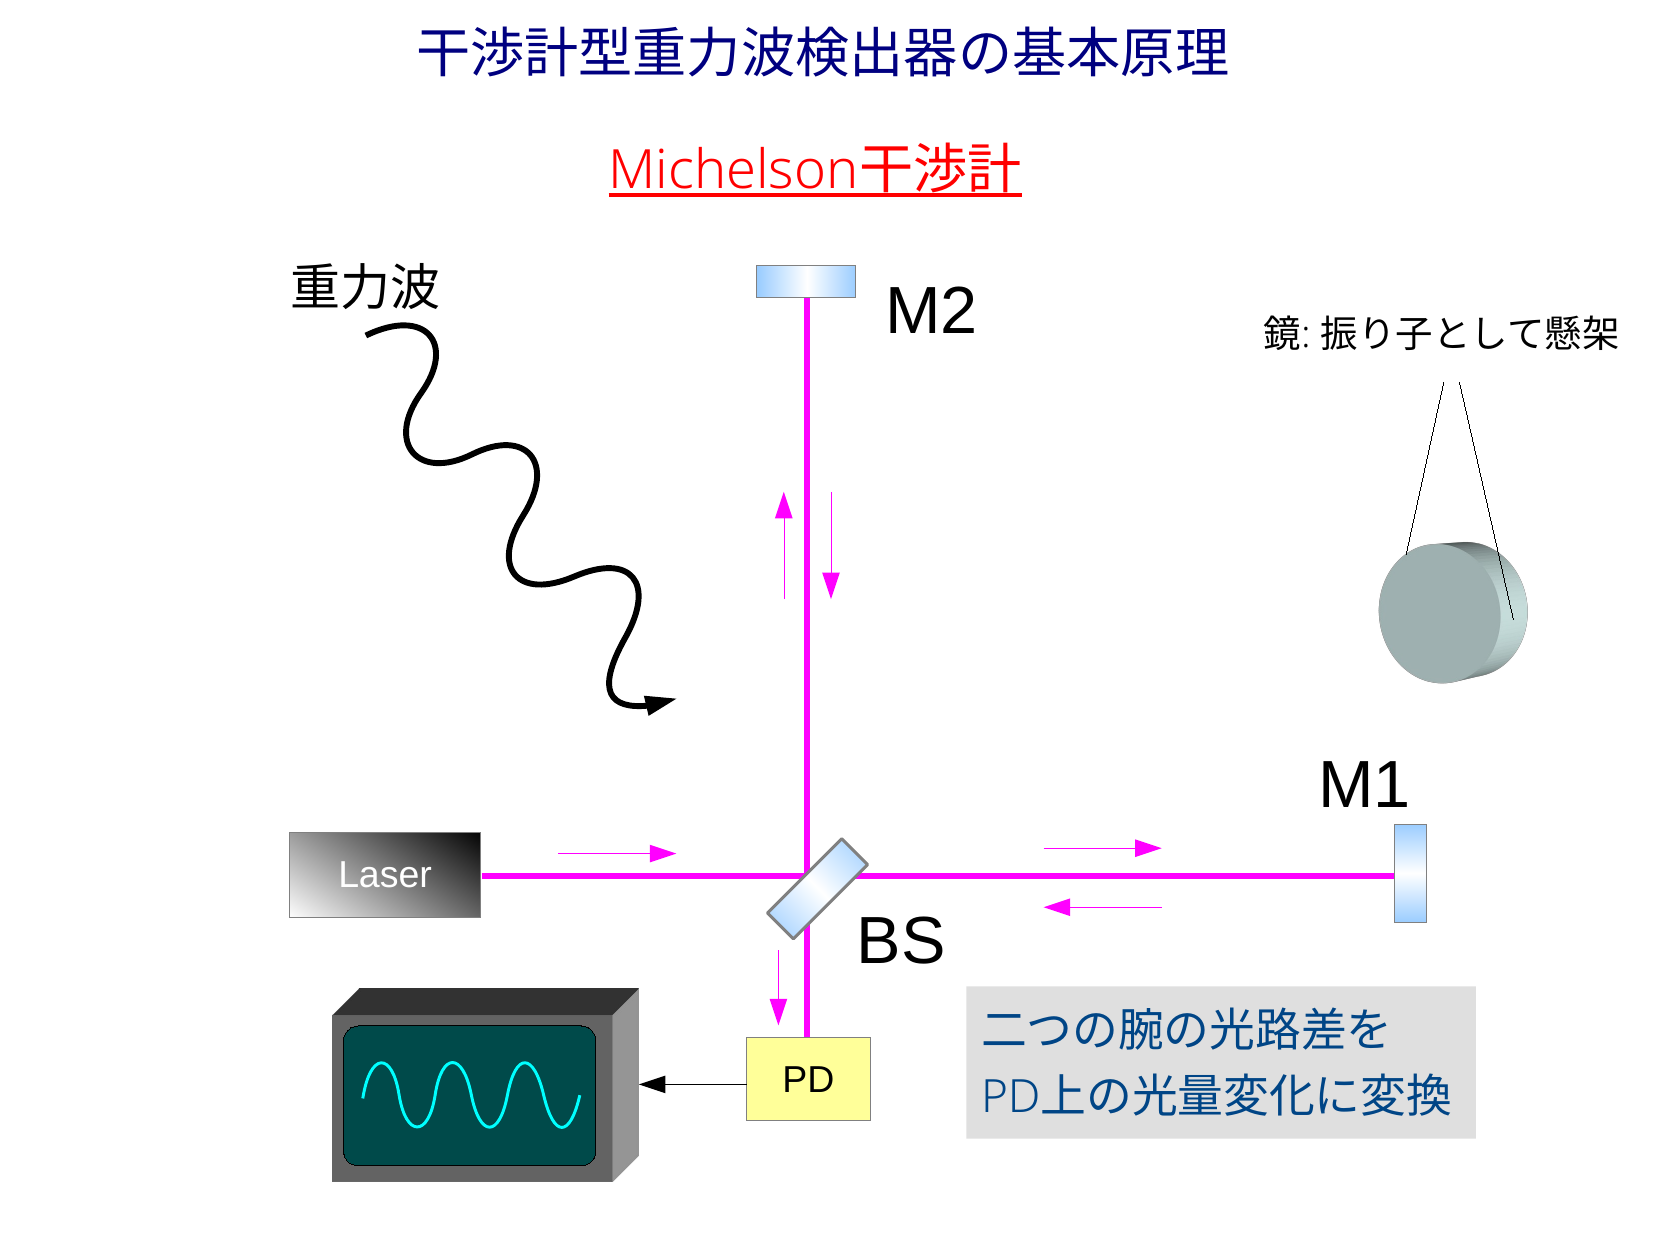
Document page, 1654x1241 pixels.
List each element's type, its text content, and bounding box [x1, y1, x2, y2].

text_box [767, 838, 868, 939]
text_box M1 [1303, 739, 1492, 830]
text_box 二つの腕の光路差を PD上の光量変化に変換 [966, 986, 1476, 1139]
text_box [1380, 543, 1527, 683]
text_box Michelson干渉計 [593, 118, 1060, 215]
text_box [332, 988, 638, 1181]
text_box [756, 265, 856, 298]
text_box Laser [289, 832, 481, 918]
text_box 重力波 [275, 240, 457, 331]
text_box M2 [870, 265, 1059, 356]
text_box BS [841, 895, 995, 986]
text_box PD [746, 1037, 871, 1121]
text_box 干渉計型重力波検出器の基本原理 [401, 1, 1253, 99]
text_box 鏡: 振り子として懸架 [1249, 296, 1641, 368]
text_box [1394, 830, 1427, 923]
